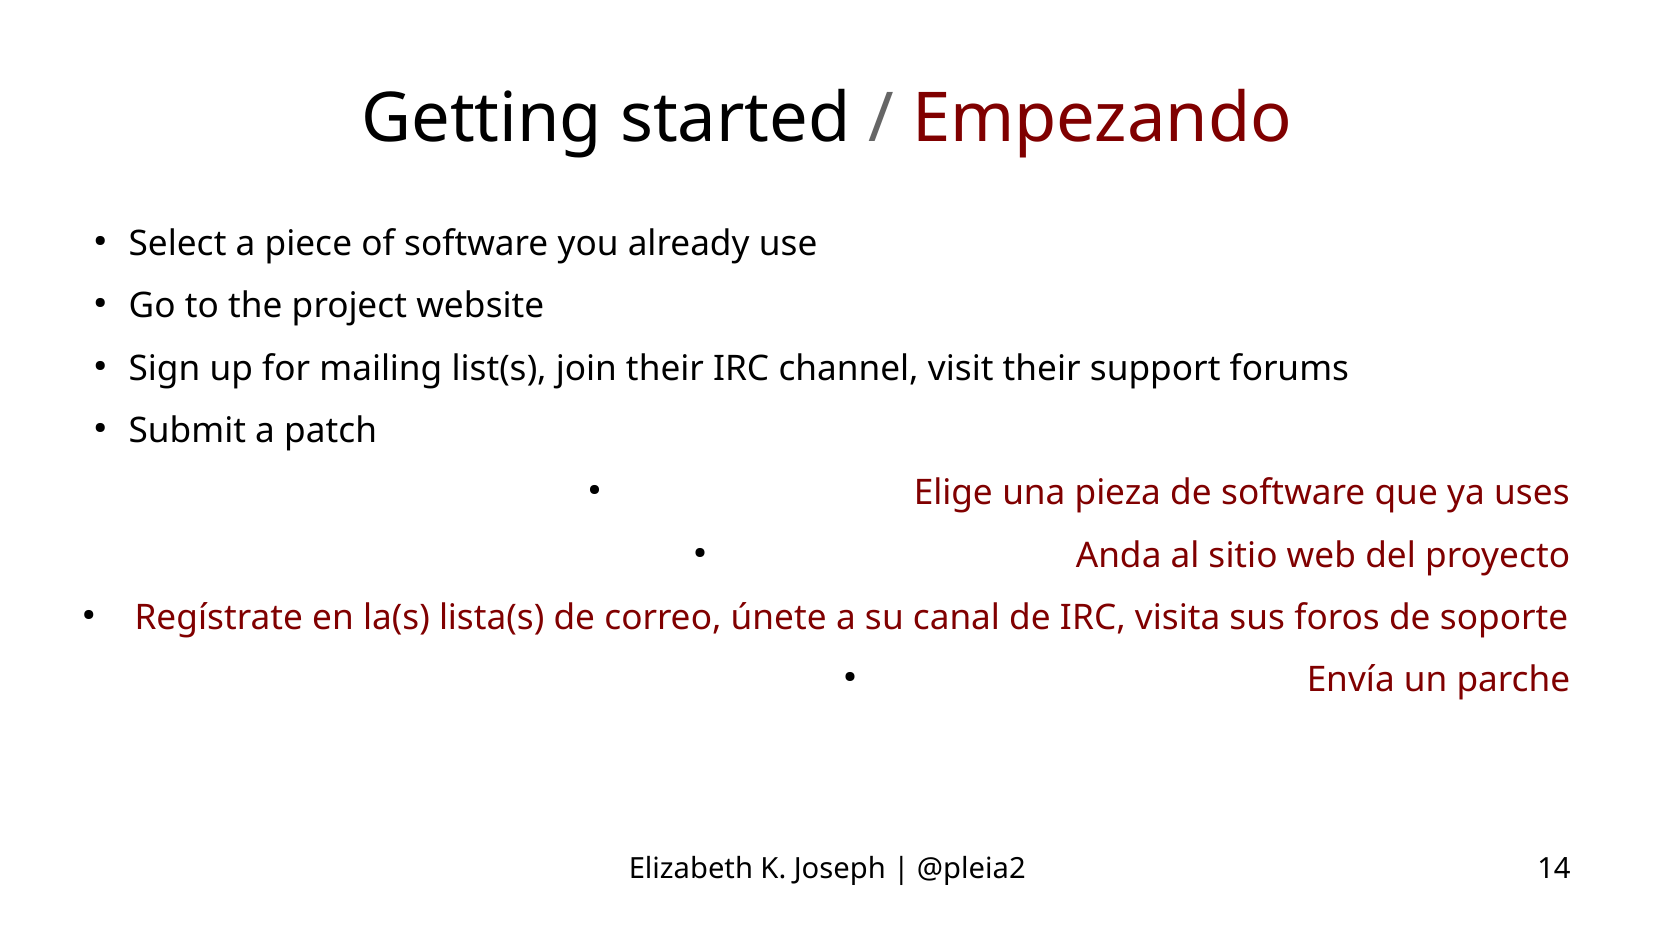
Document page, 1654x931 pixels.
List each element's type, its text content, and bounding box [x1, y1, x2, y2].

title Getting started / Empezando [82, 37, 1571, 193]
list Select a piece of software you already use Go to the project website Sign up for mailing list(s), join their IRC channel, visit their support forums Submit a patch Elige una pieza de software que ya uses Anda al sitio web del proyecto Regístrate en la(s) lista(s) de correo, únete a su canal de IRC, visita sus foros de soporte Envía un parche [82, 217, 1571, 758]
